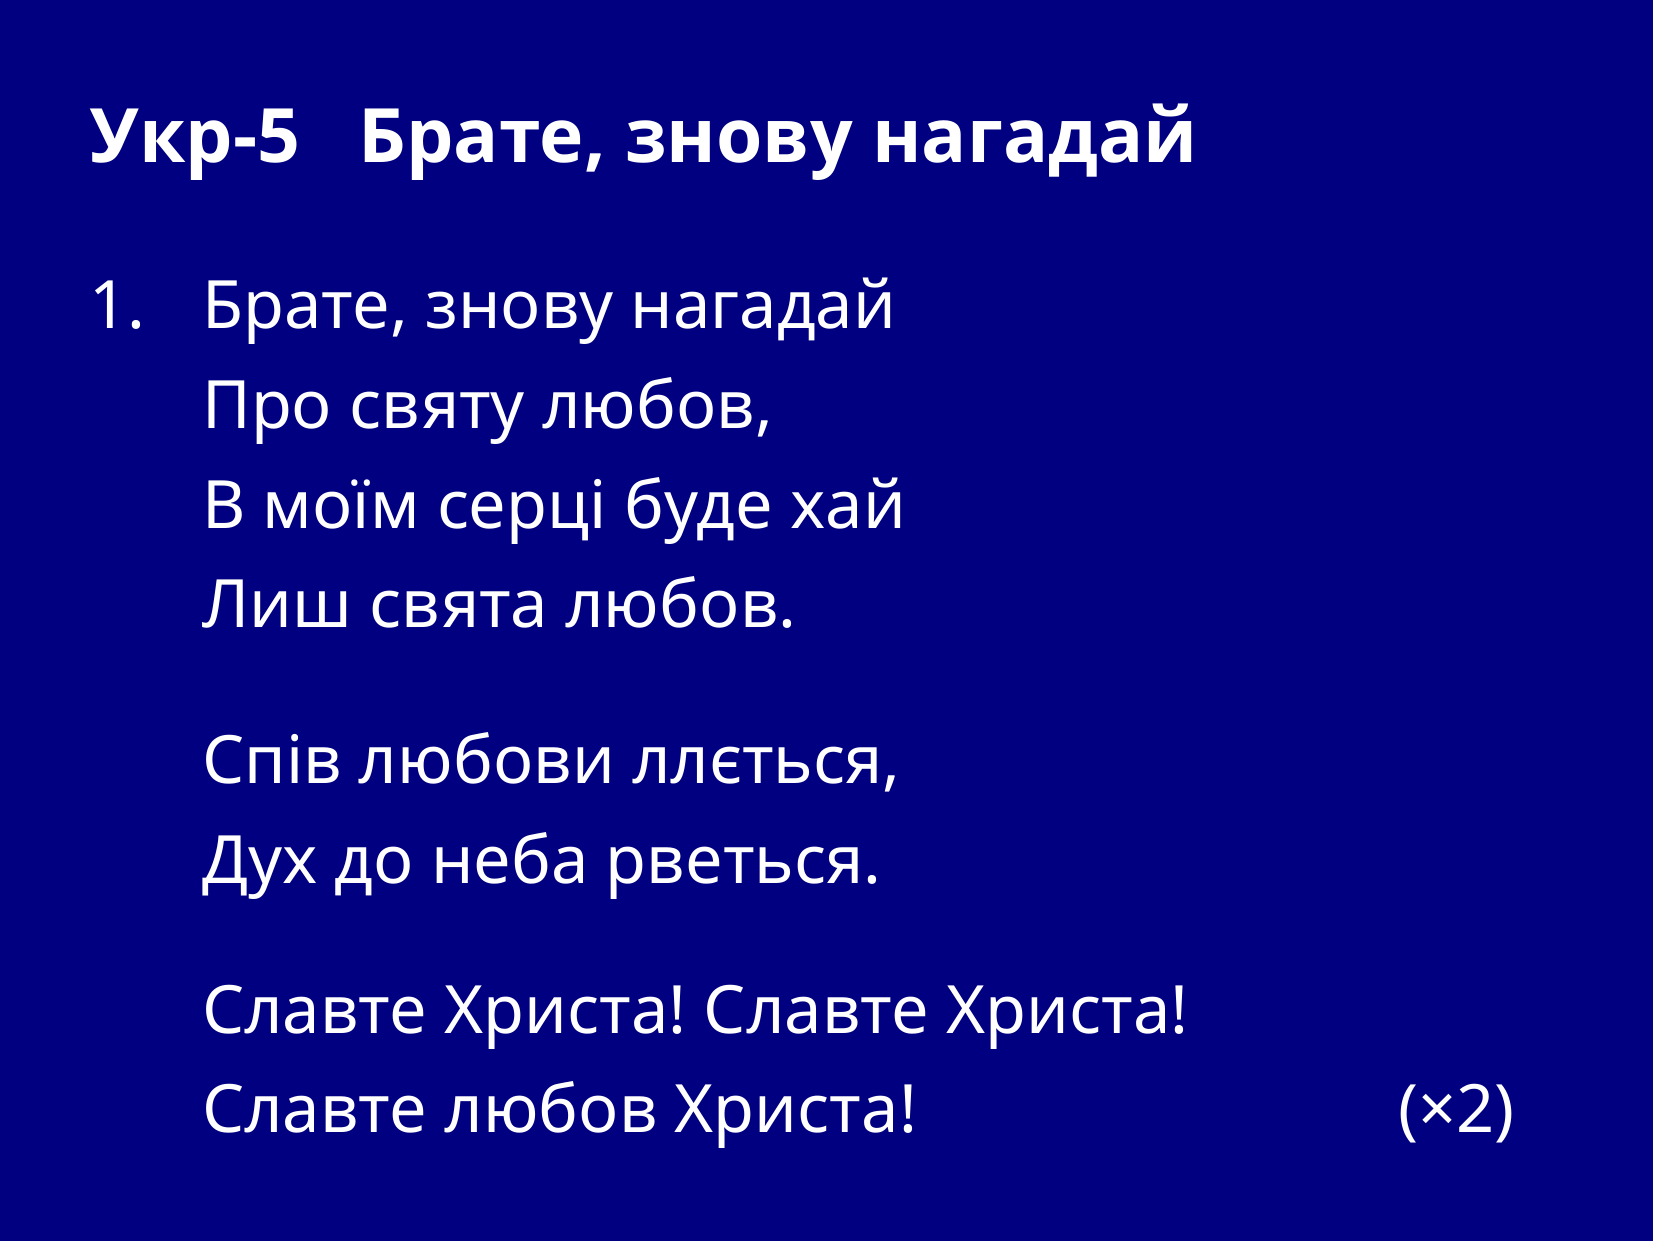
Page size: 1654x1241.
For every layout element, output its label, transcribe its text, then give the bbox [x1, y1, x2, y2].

text_box 1. Брате, знову нагадай Про святу любов, В моїм серці буде хай Лиш свята любов. Спів любови ллється, Дух до неба рветься. Славте Христа! Славте Христа! Славте любов Христа! (×2) [75, 188, 1576, 1163]
text_box Укр-5 Брате, знову нагадай [75, 75, 1576, 188]
